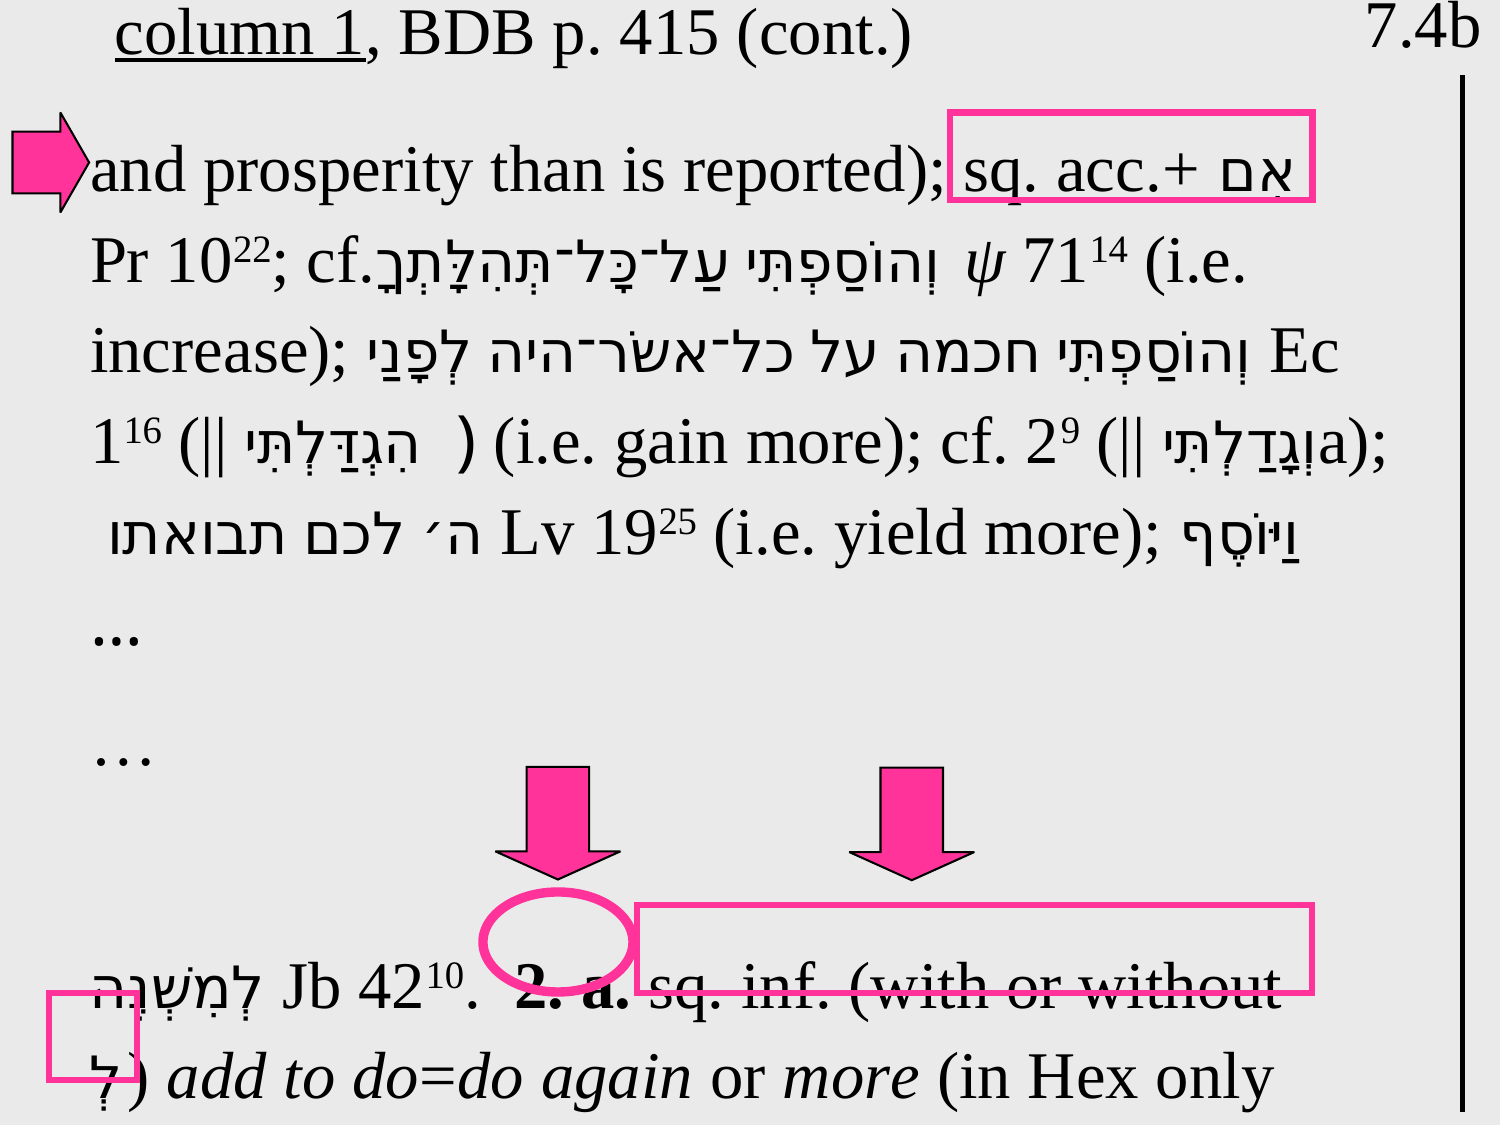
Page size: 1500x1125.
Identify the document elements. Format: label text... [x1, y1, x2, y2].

text_box column 1, BDB p. 415 (cont.) [99, 0, 951, 77]
text_box and prosperity than is reported); sq. acc.+ אִם Pr 1022; cf.וְהוֹסַפְתִּי עַל־כָּל־תְּהִלָּתְךָ ψ 7114 (i.e. increase); וְהוֹסַפְתִּי חכמה על כל־אשֹר־היה לְפָנַי Ec 116 (|| הִגְדַּלְתִּי ) (i.e. gain more); cf. 29 (|| וְגָדַלְתִּיa); ה׳ לכם תבואתו Lv 1925 (i.e. yield more); וַיּוֹסֶף … … לְמִשְׁנֶה Jb 4210. 2. a. sq. inf. (with or without לְ) add to do=do again or more (in Hex only [953, 116, 1309, 197]
text_box 7.4b [1350, 0, 1500, 70]
text_box and prosperity than is reported); sq. acc.+ אִם Pr 1022; cf.וְהוֹסַפְתִּי עַל־כָּל־תְּהִלָּתְךָ ψ 7114 (i.e. increase); וְהוֹסַפְתִּי חכמה על כל־אשֹר־היה לְפָנַי Ec 116 (|| הִגְדַּלְתִּי ) (i.e. gain more); cf. 29 (|| וְגָדַלְתִּיa); ה׳ לכם תבואתו Lv 1925 (i.e. yield more); וַיּוֹסֶף … … לְמִשְׁנֶה Jb 4210. 2. a. sq. inf. (with or without לְ) add to do=do again or more (in Hex only [74, 112, 1475, 1124]
text_box [849, 767, 975, 881]
text_box [495, 766, 621, 880]
text_box [12, 112, 90, 213]
